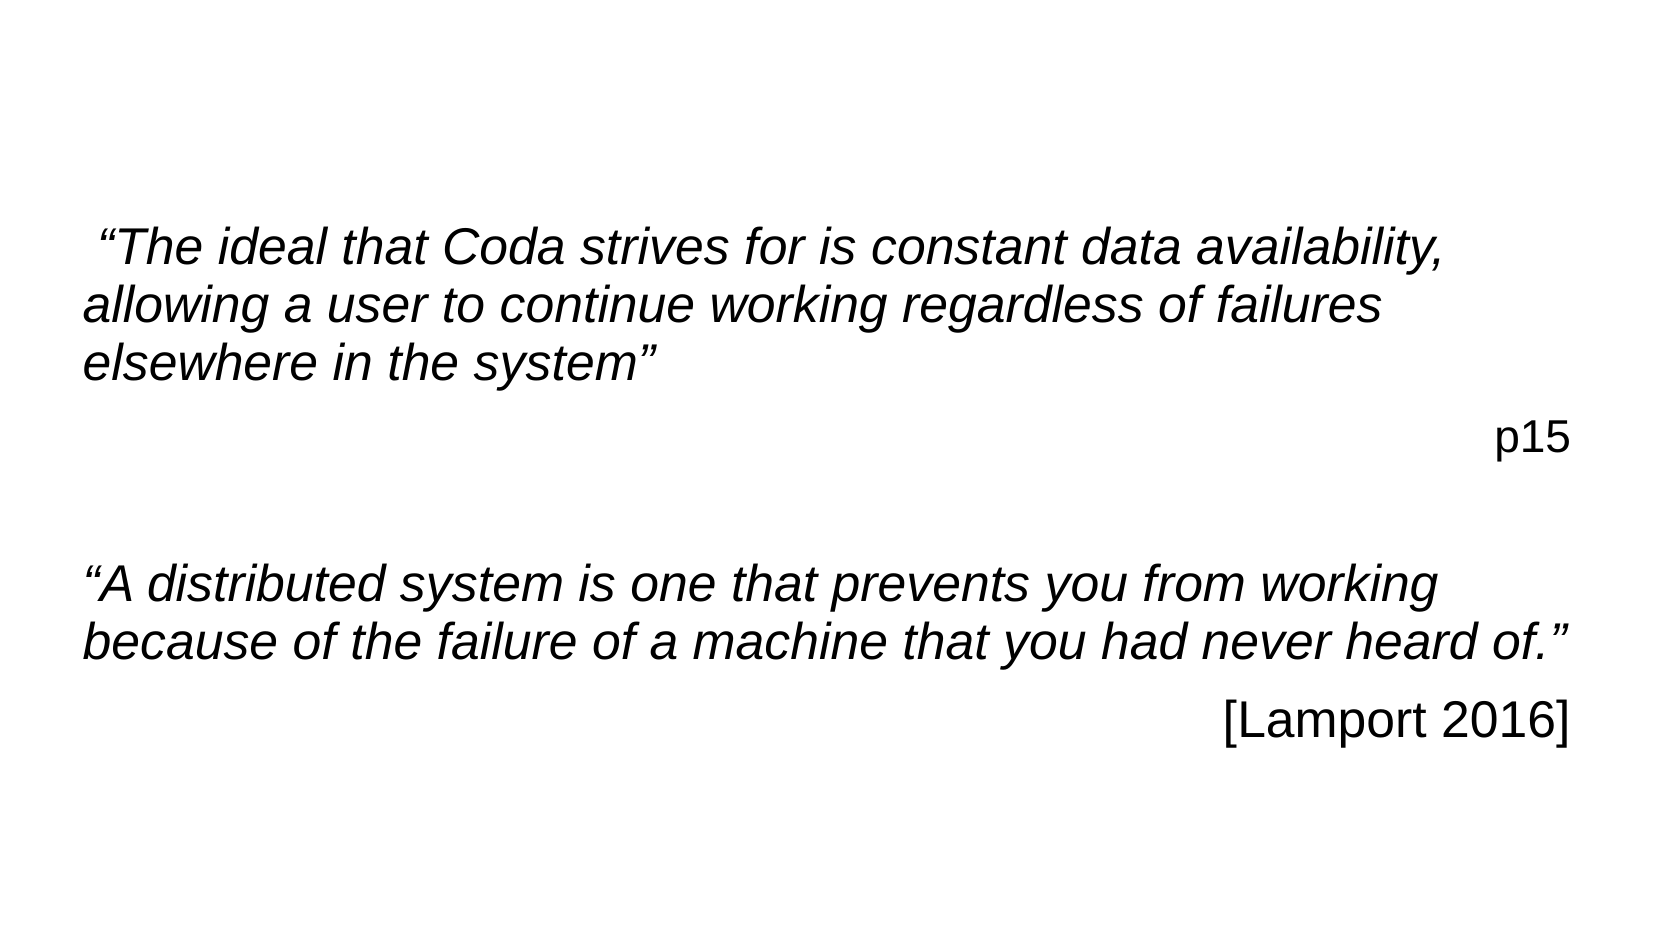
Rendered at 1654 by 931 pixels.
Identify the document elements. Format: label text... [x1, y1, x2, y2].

list “The ideal that Coda strives for is constant data availability, allowing a user to continue working regardless of failures elsewhere in the system” p15 “A distributed system is one that prevents you from working because of the failure of a machine that you had never heard of.” [Lamport 2016] [82, 217, 1571, 758]
